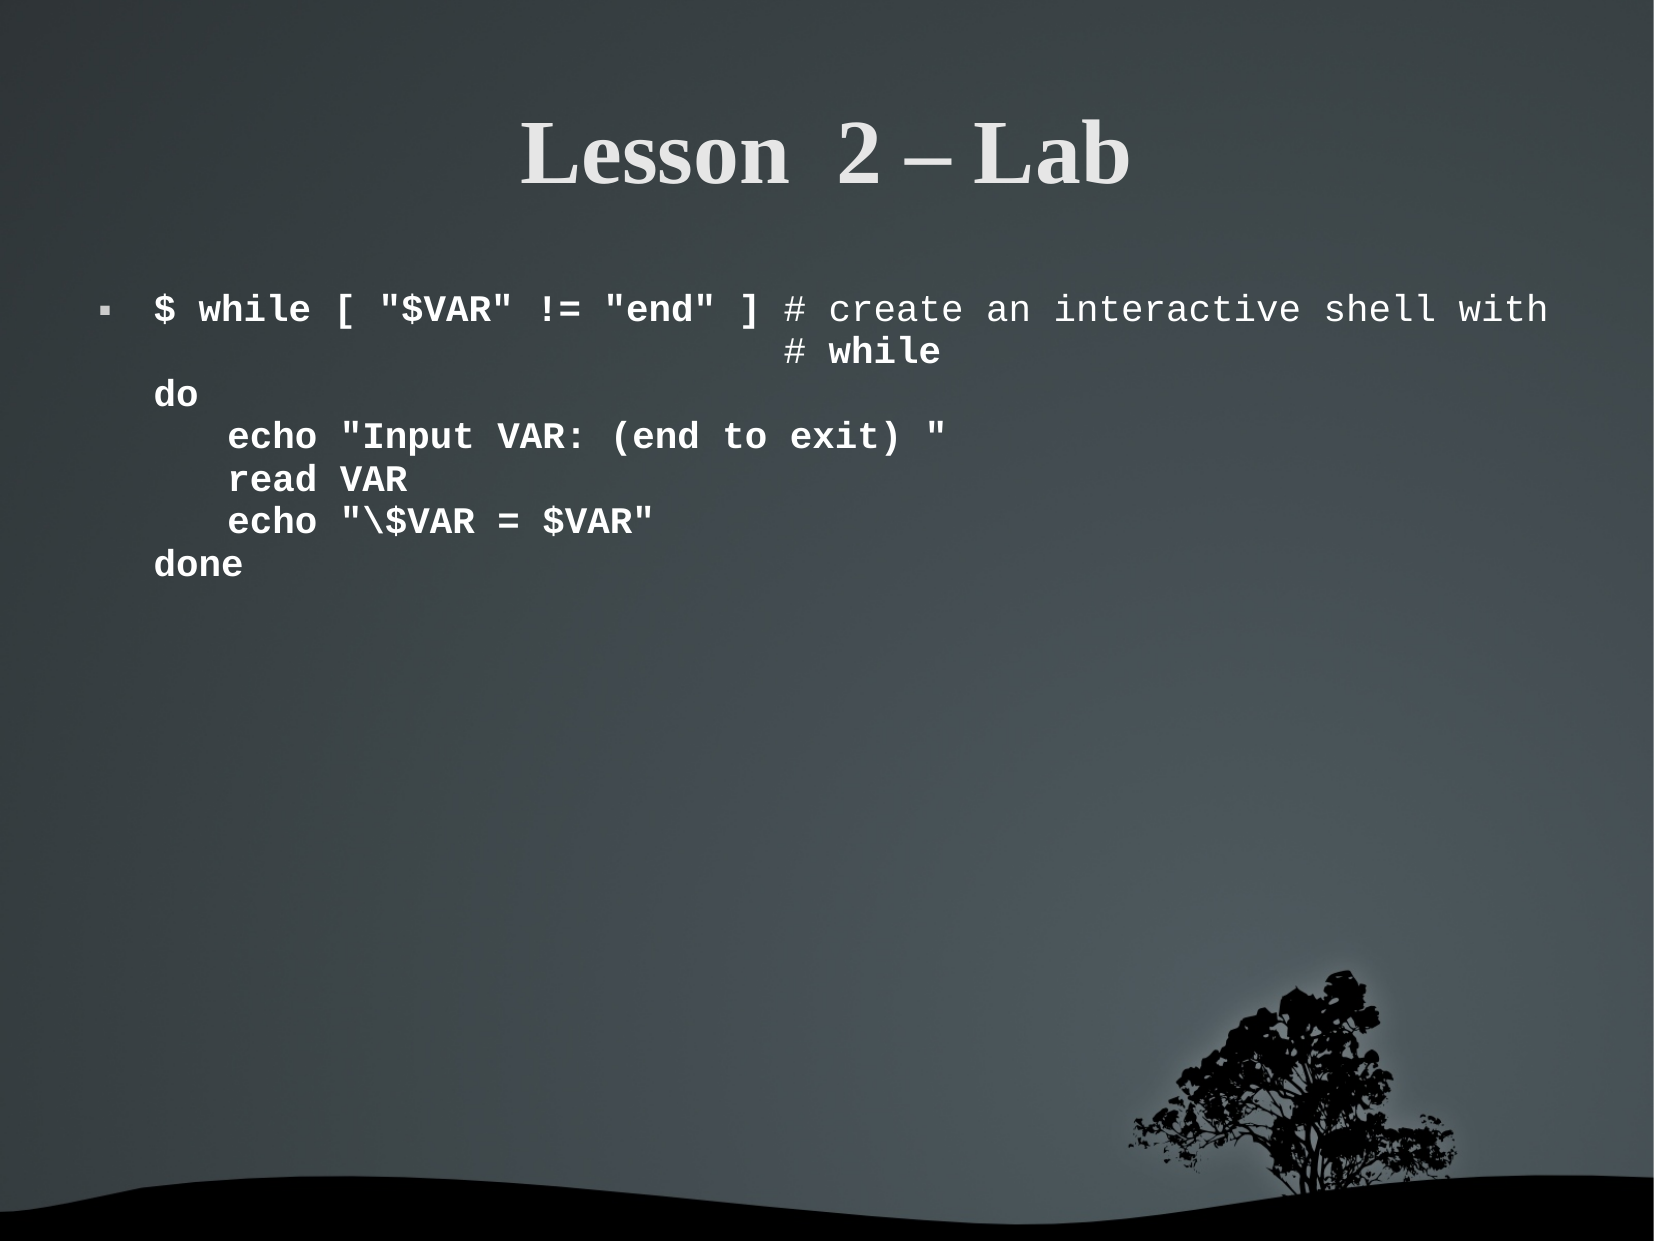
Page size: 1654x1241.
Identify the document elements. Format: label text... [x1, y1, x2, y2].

list $ while [ "$VAR" != "end" ] # create an interactive shell with # while do echo "Input VAR: (end to exit) " read VAR echo "\$VAR = $VAR" done [82, 290, 1571, 1109]
title Lesson 2 – Lab [82, 49, 1571, 257]
picture [0, 0, 1654, 1241]
